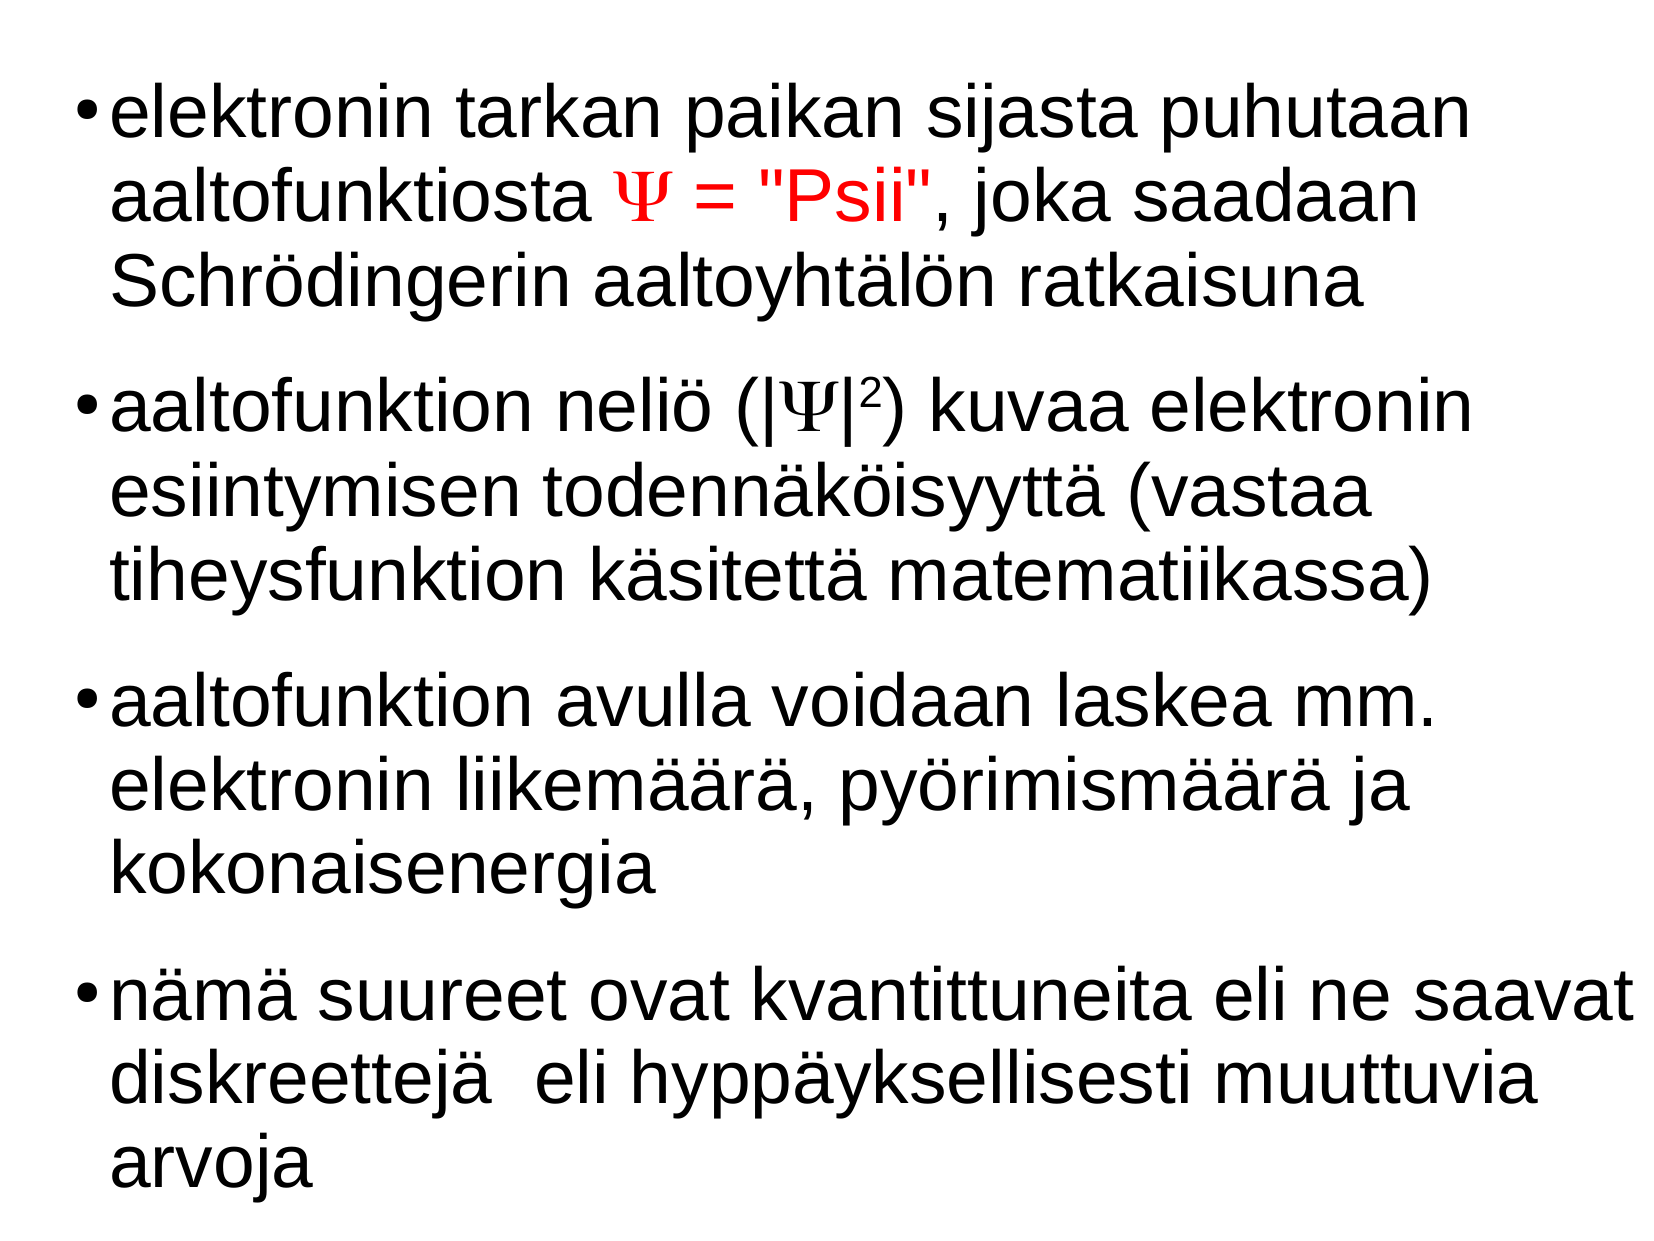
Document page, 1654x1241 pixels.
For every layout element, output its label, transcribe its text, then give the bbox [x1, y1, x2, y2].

text_box elektronin tarkan paikan sijasta puhutaan aaltofunktiosta Y = "Psii", joka saadaan Schrödingerin aaltoyhtälön ratkaisuna aaltofunktion neliö (|Y|2) kuvaa elektronin esiintymisen todennäköisyyttä (vastaa tiheysfunktion käsitettä matematiikassa) aaltofunktion avulla voidaan laskea mm. elektronin liikemäärä, pyörimismäärä ja kokonaisenergia nämä suureet ovat kvantittuneita eli ne saavat diskreettejä eli hyppäyksellisesti muuttuvia arvoja [59, 62, 1654, 1228]
